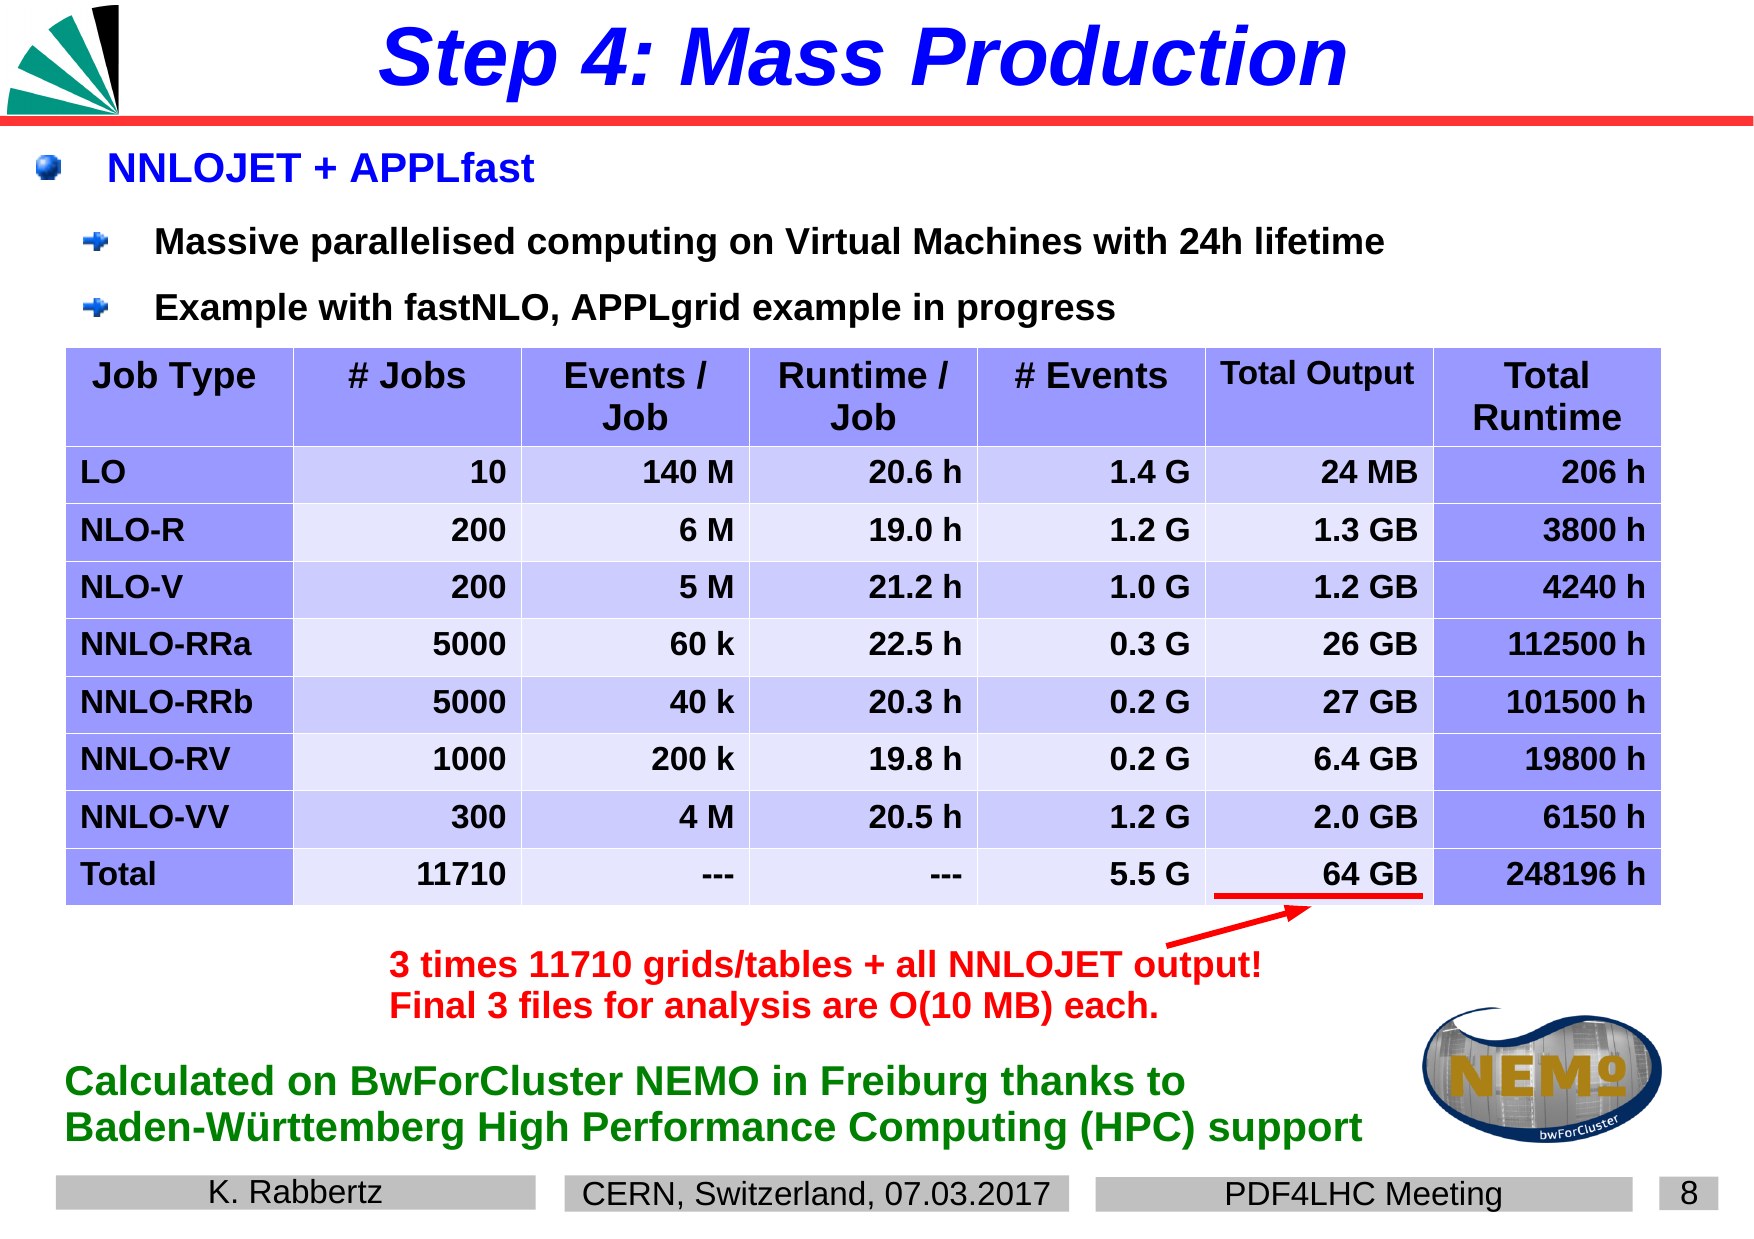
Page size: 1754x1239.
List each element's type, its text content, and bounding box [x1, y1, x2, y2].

table_cell 1.4 G [978, 447, 1205, 503]
table_cell NNLO-RV [66, 734, 293, 790]
table_cell 206 h [1434, 447, 1661, 503]
table_cell 200 [294, 562, 521, 618]
table_cell 20.5 h [750, 791, 977, 848]
table_header # Events [978, 348, 1205, 446]
table_cell 4240 h [1434, 562, 1661, 618]
table_header Total Runtime [1434, 348, 1661, 446]
table_cell 1.0 G [978, 562, 1205, 618]
table_cell 112500 h [1434, 619, 1661, 676]
table_cell 27 GB [1206, 677, 1433, 733]
table_cell NLO-V [66, 562, 293, 618]
table_header Total Output [1206, 348, 1433, 446]
picture [7, 5, 119, 116]
table_cell 2.0 GB [1206, 791, 1433, 848]
table_header Runtime / Job [750, 348, 977, 446]
table_cell 5.5 G [978, 849, 1205, 905]
table_cell 0.2 G [978, 677, 1205, 733]
table_cell 40 k [522, 677, 749, 733]
table_cell 6.4 GB [1206, 734, 1433, 790]
table_cell --- [522, 849, 749, 905]
table_cell 19.0 h [750, 504, 977, 561]
table_cell 11710 [294, 849, 521, 905]
table_cell 200 [294, 504, 521, 561]
table_cell 6150 h [1434, 791, 1661, 848]
table_cell NLO-R [66, 504, 293, 561]
table_cell 0.3 G [978, 619, 1205, 676]
table_cell 4 M [522, 791, 749, 848]
table_cell 22.5 h [750, 619, 977, 676]
table_cell 1.2 G [978, 504, 1205, 561]
table_cell 248196 h [1434, 849, 1661, 905]
text_box Calculated on BwForCluster NEMO in Freiburg thanks to Baden-Württemberg High Performance Computing (HPC) support [52, 1051, 1376, 1158]
table_cell 1.3 GB [1206, 504, 1433, 561]
text_box 3 times 11710 grids/tables + all NNLOJET output! Final 3 files for analysis are O(10 MB) each. [377, 937, 1274, 1033]
table_cell 20.3 h [750, 677, 977, 733]
table_cell 6 M [522, 504, 749, 561]
picture [1422, 1007, 1662, 1143]
table_cell 19800 h [1434, 734, 1661, 790]
table_cell 200 k [522, 734, 749, 790]
table_cell 24 MB [1206, 447, 1433, 503]
table_cell 21.2 h [750, 562, 977, 618]
table_cell 19.8 h [750, 734, 977, 790]
table_cell 1.2 G [978, 791, 1205, 848]
table_cell 64 GB [1206, 849, 1433, 905]
table_cell NNLO-RRa [66, 619, 293, 676]
table_cell 101500 h [1434, 677, 1661, 733]
table_cell 5 M [522, 562, 749, 618]
table_cell Total [66, 849, 293, 905]
table_cell 60 k [522, 619, 749, 676]
table_cell 0.2 G [978, 734, 1205, 790]
table_cell 1000 [294, 734, 521, 790]
table_cell 26 GB [1206, 619, 1433, 676]
table_header Events / Job [522, 348, 749, 446]
list NNLOJET + APPLfast Massive parallelised computing on Virtual Machines with 24h lifetime Example with fastNLO, APPLgrid example in progress [24, 144, 1730, 345]
table_cell --- [750, 849, 977, 905]
table_cell 5000 [294, 619, 521, 676]
table_cell 3800 h [1434, 504, 1661, 561]
table_cell 1.2 GB [1206, 562, 1433, 618]
table_cell 20.6 h [750, 447, 977, 503]
table_cell 5000 [294, 677, 521, 733]
title Step 4: Mass Production [123, 0, 1606, 114]
table_cell LO [66, 447, 293, 503]
table_cell NNLO-VV [66, 791, 293, 848]
table_cell NNLO-RRb [66, 677, 293, 733]
table_cell 300 [294, 791, 521, 848]
table_header Job Type [66, 348, 293, 446]
table_cell 10 [294, 447, 521, 503]
table_header # Jobs [294, 348, 521, 446]
table_cell 140 M [522, 447, 749, 503]
